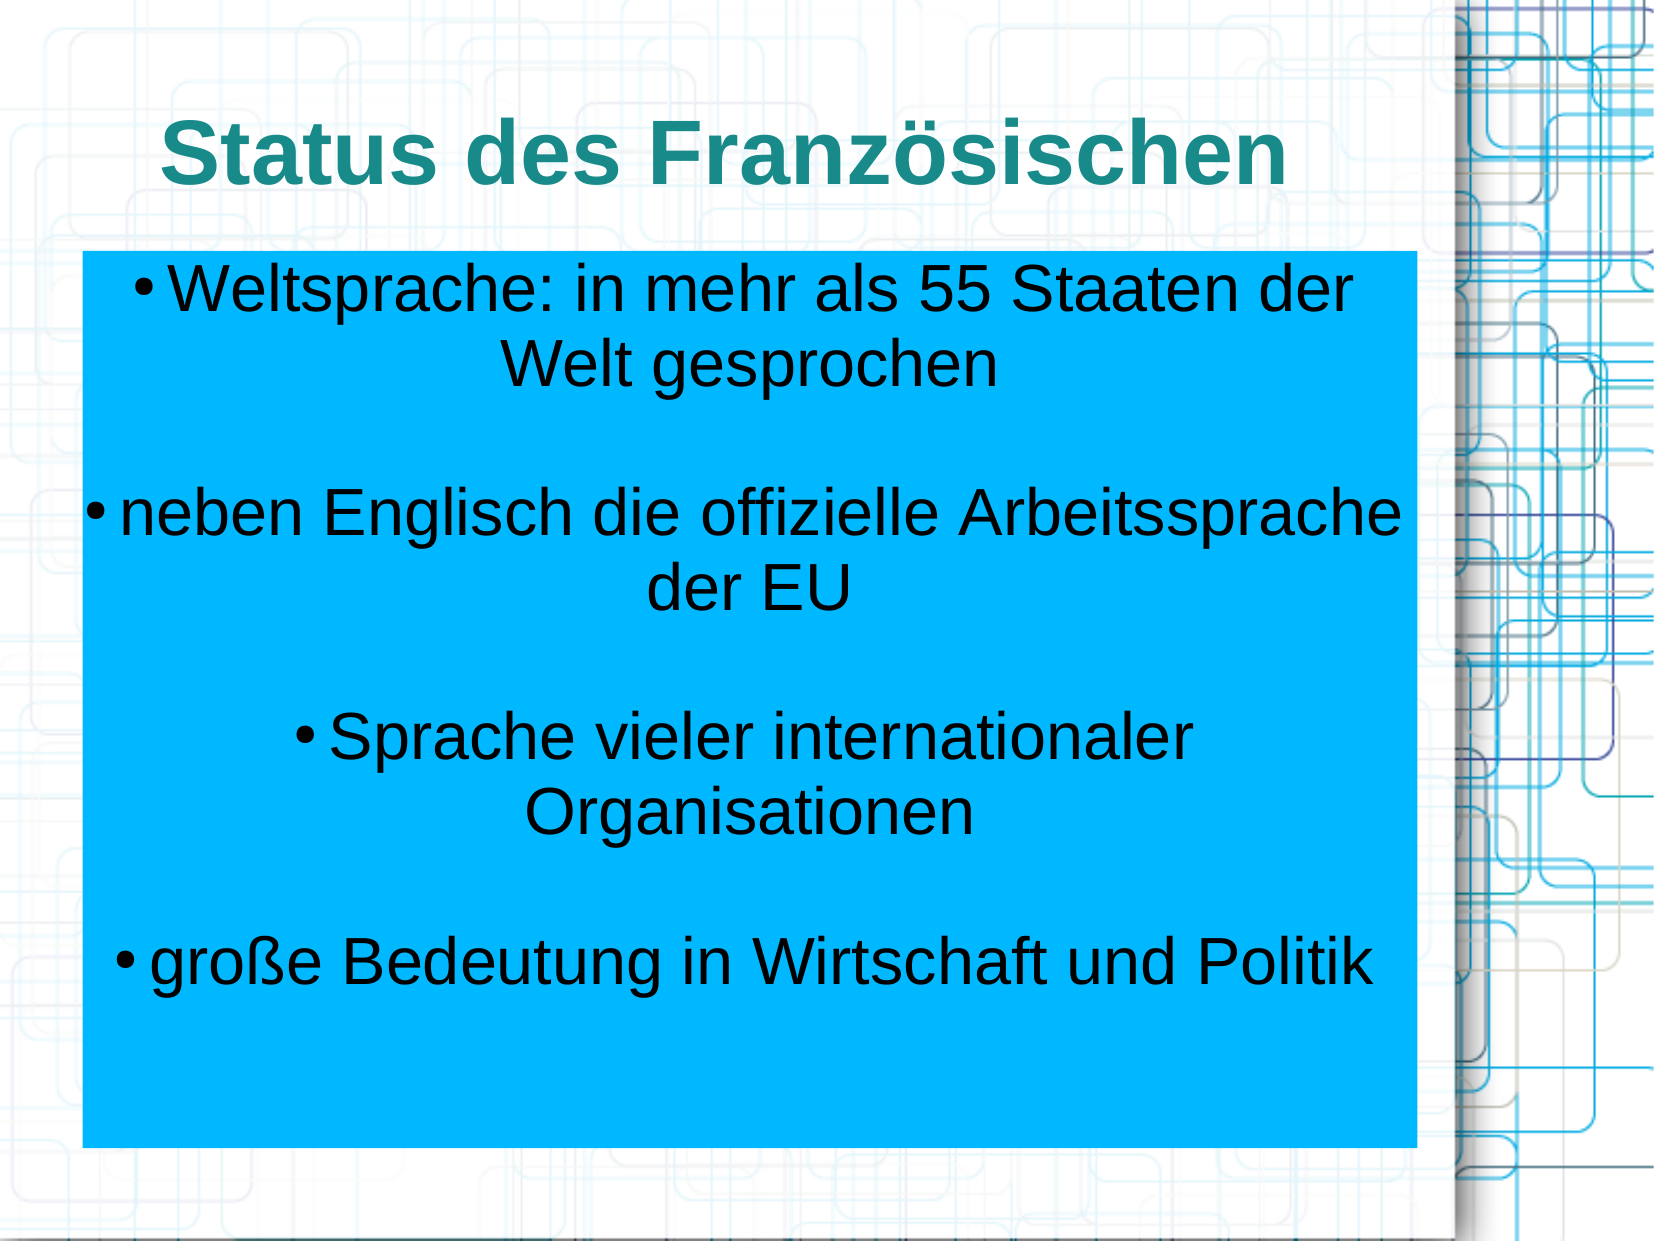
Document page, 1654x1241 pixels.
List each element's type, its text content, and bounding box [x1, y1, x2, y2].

picture [0, 0, 1654, 1241]
subtitle Weltsprache: in mehr als 55 Staaten der Welt gesprochen neben Englisch die offizielle Arbeitssprache der EU Sprache vieler internationaler Organisationen große Bedeutung in Wirtschaft und Politik [82, 250, 1418, 1149]
title Status des Französischen [59, 56, 1418, 250]
